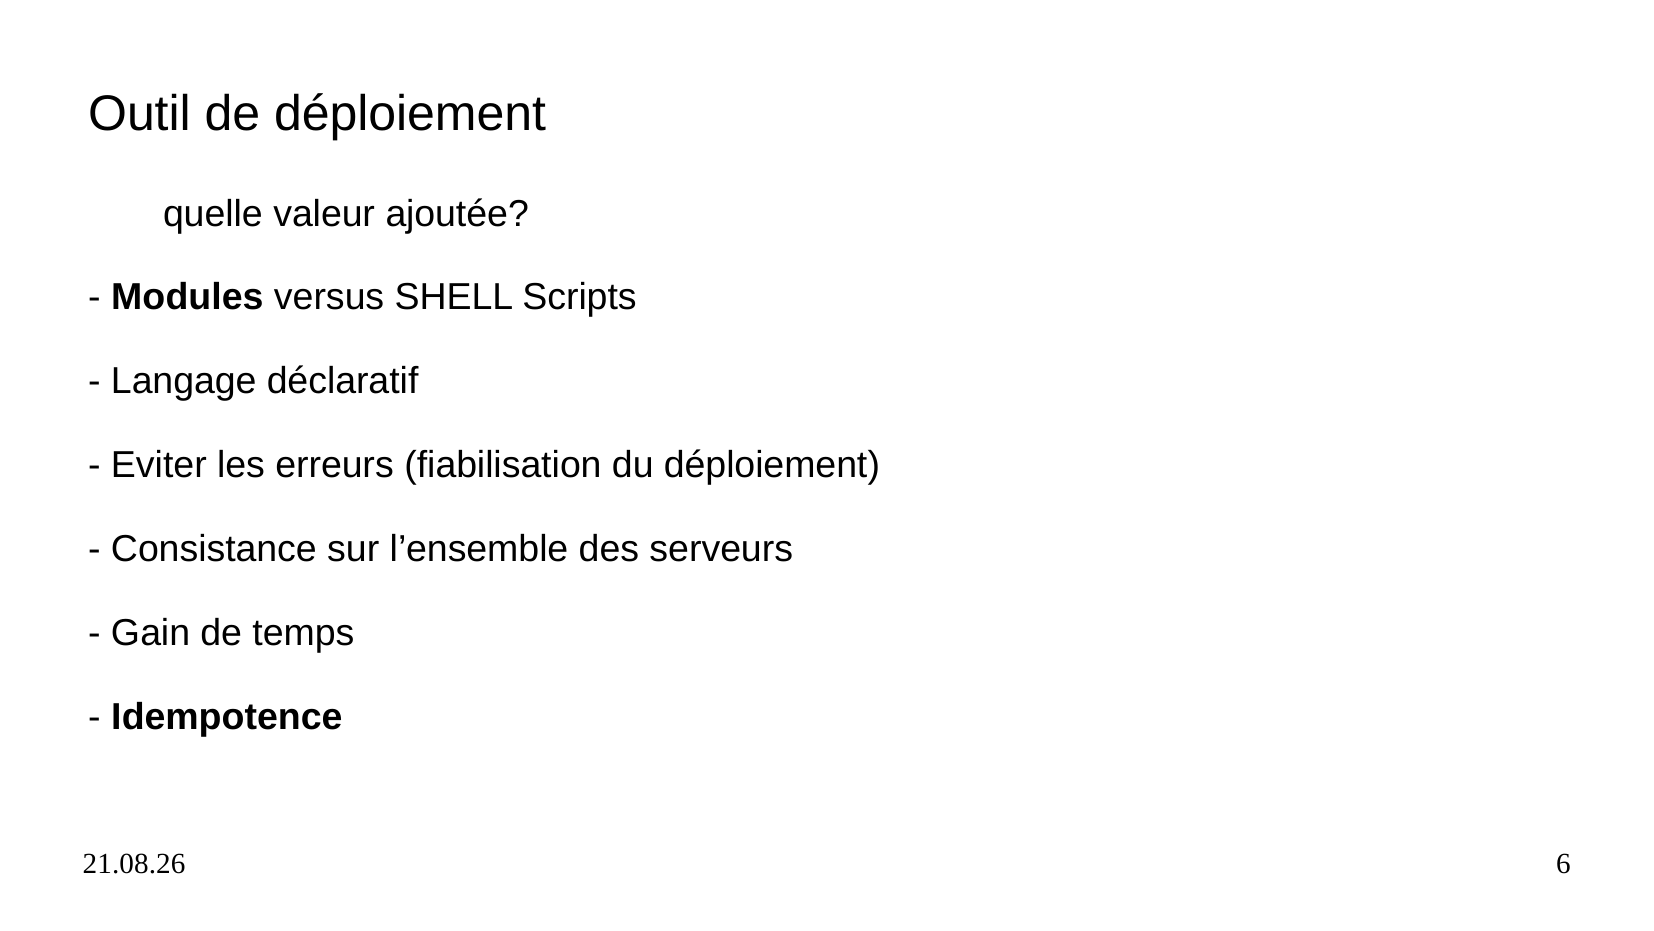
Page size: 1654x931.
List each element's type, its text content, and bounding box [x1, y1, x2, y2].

subtitle Outil de déploiement quelle valeur ajoutée? - Modules versus SHELL Scripts - Langage déclaratif - Eviter les erreurs (fiabilisation du déploiement) - Consistance sur l’ensemble des serveurs - Gain de temps - Idempotence [88, 84, 1577, 931]
